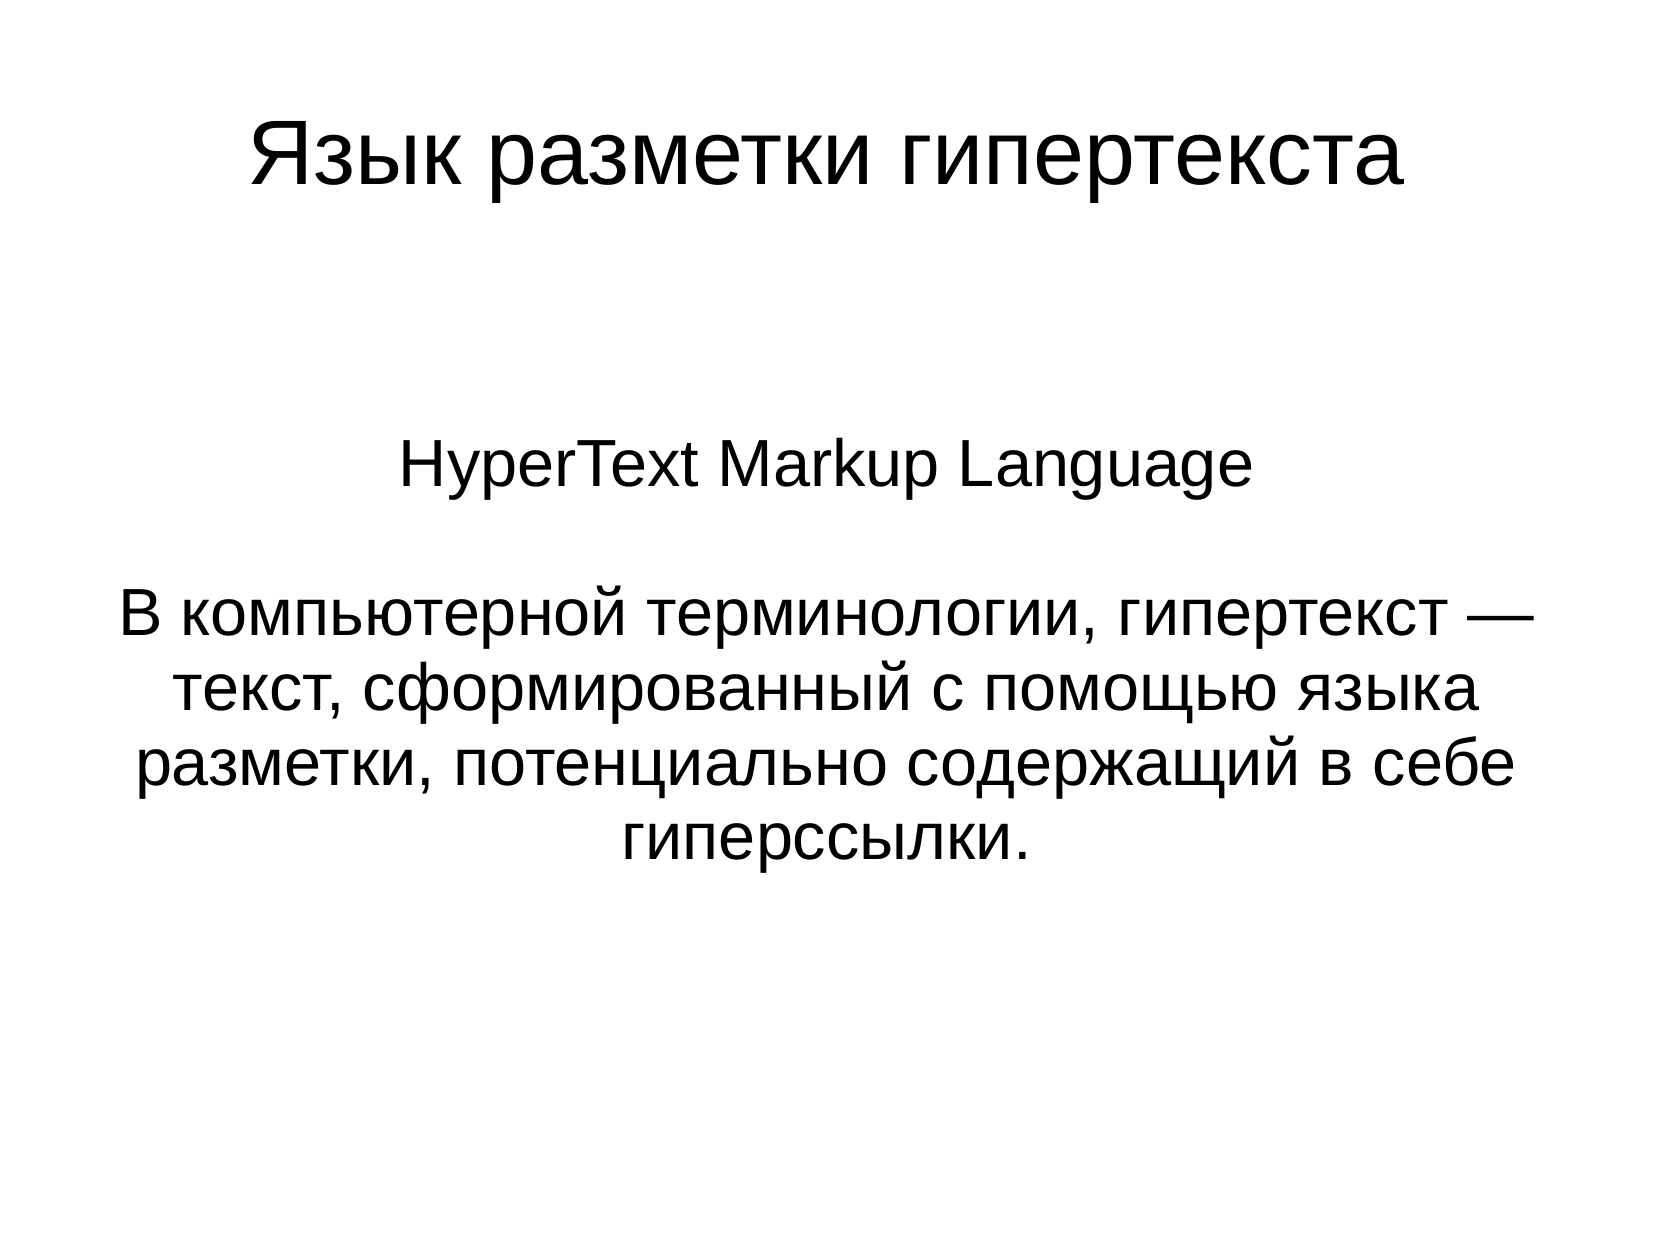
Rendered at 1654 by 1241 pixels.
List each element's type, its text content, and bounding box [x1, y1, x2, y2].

subtitle HyperText Markup Language В компьютерной терминологии, гипертекст — текст, сформированный с помощью языка разметки, потенциально содержащий в себе гиперссылки. [82, 290, 1571, 1010]
title Язык разметки гипертекста [82, 49, 1571, 257]
